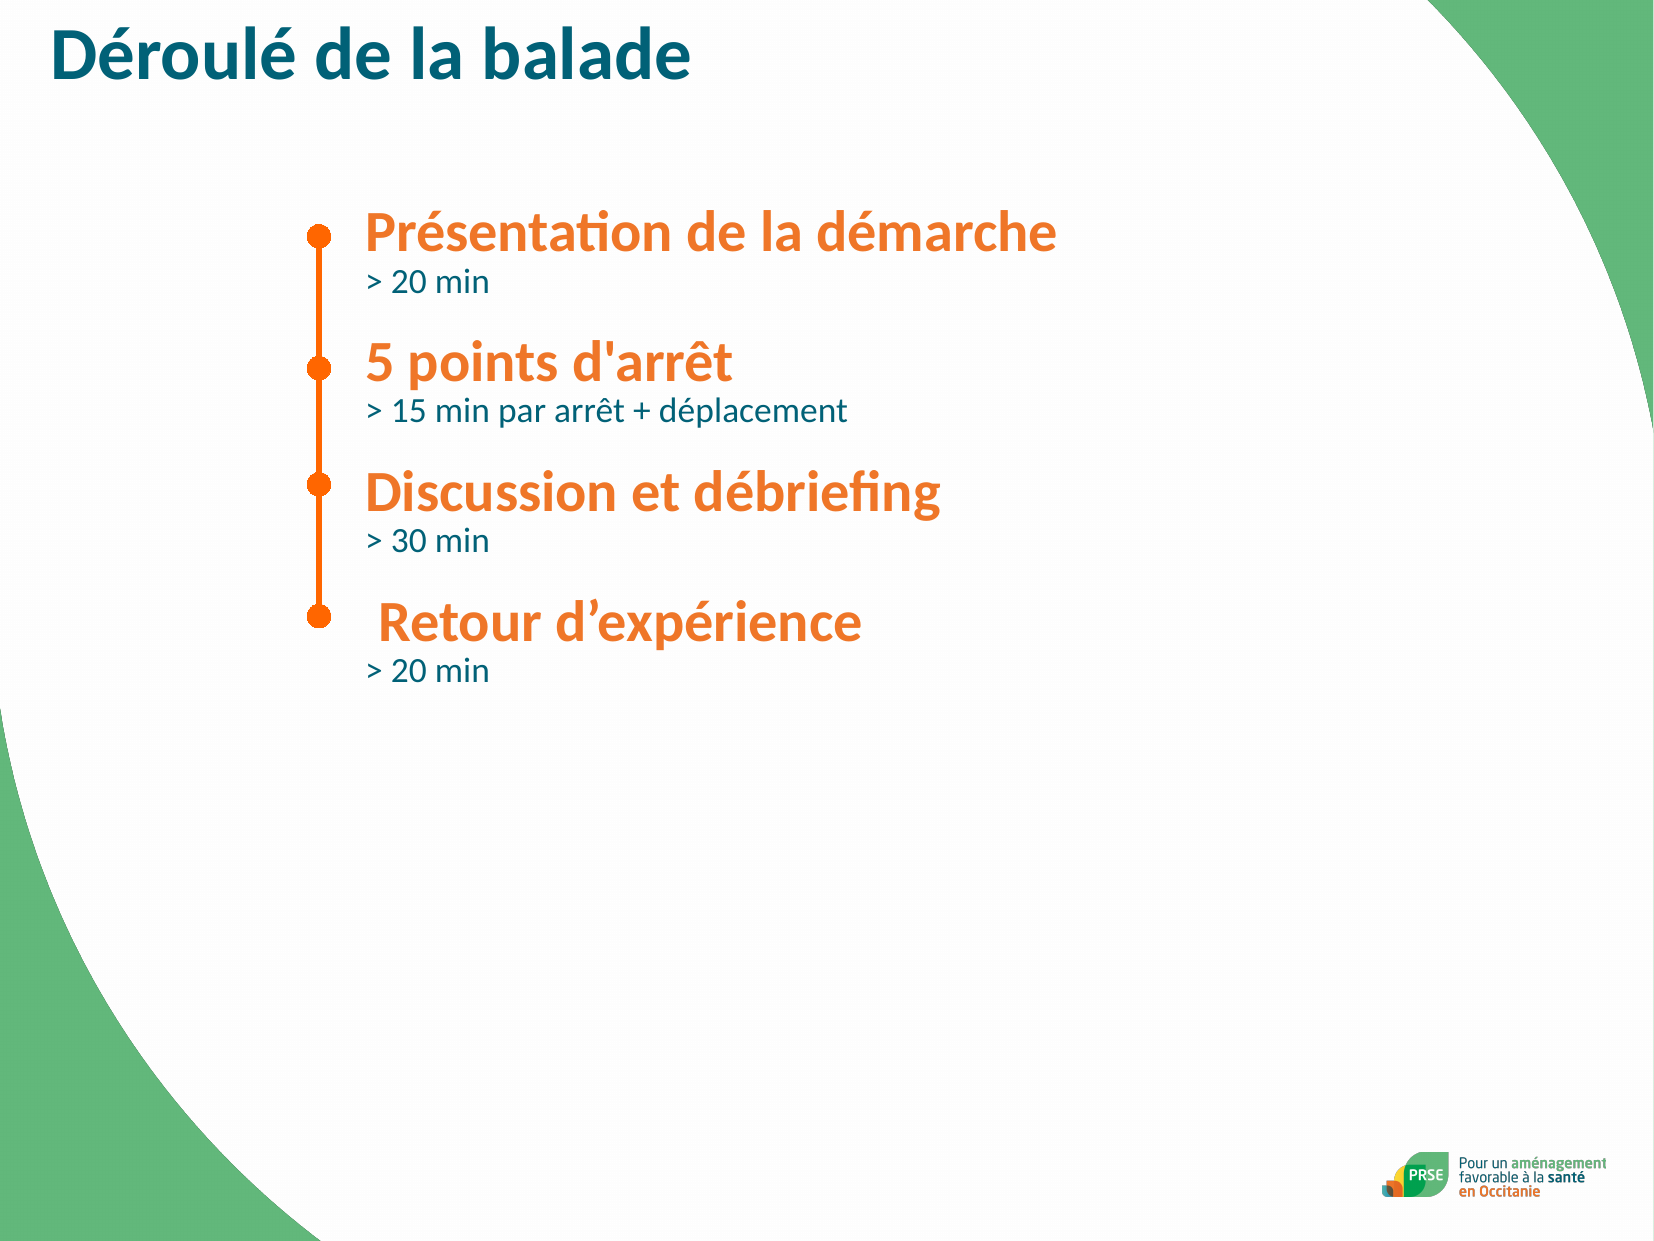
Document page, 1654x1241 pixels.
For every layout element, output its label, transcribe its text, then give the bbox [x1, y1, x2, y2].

text_box [307, 224, 331, 249]
text_box [307, 472, 331, 497]
picture [0, 0, 1654, 1241]
text_box [307, 604, 331, 628]
text_box Présentation de la démarche > 20 min 5 points d'arrêt > 15 min par arrêt + déplacement Discussion et débriefing > 30 min Retour d’expérience > 20 min [350, 200, 1241, 977]
text_box Déroulé de la balade [35, 16, 1420, 235]
text_box [307, 356, 331, 380]
